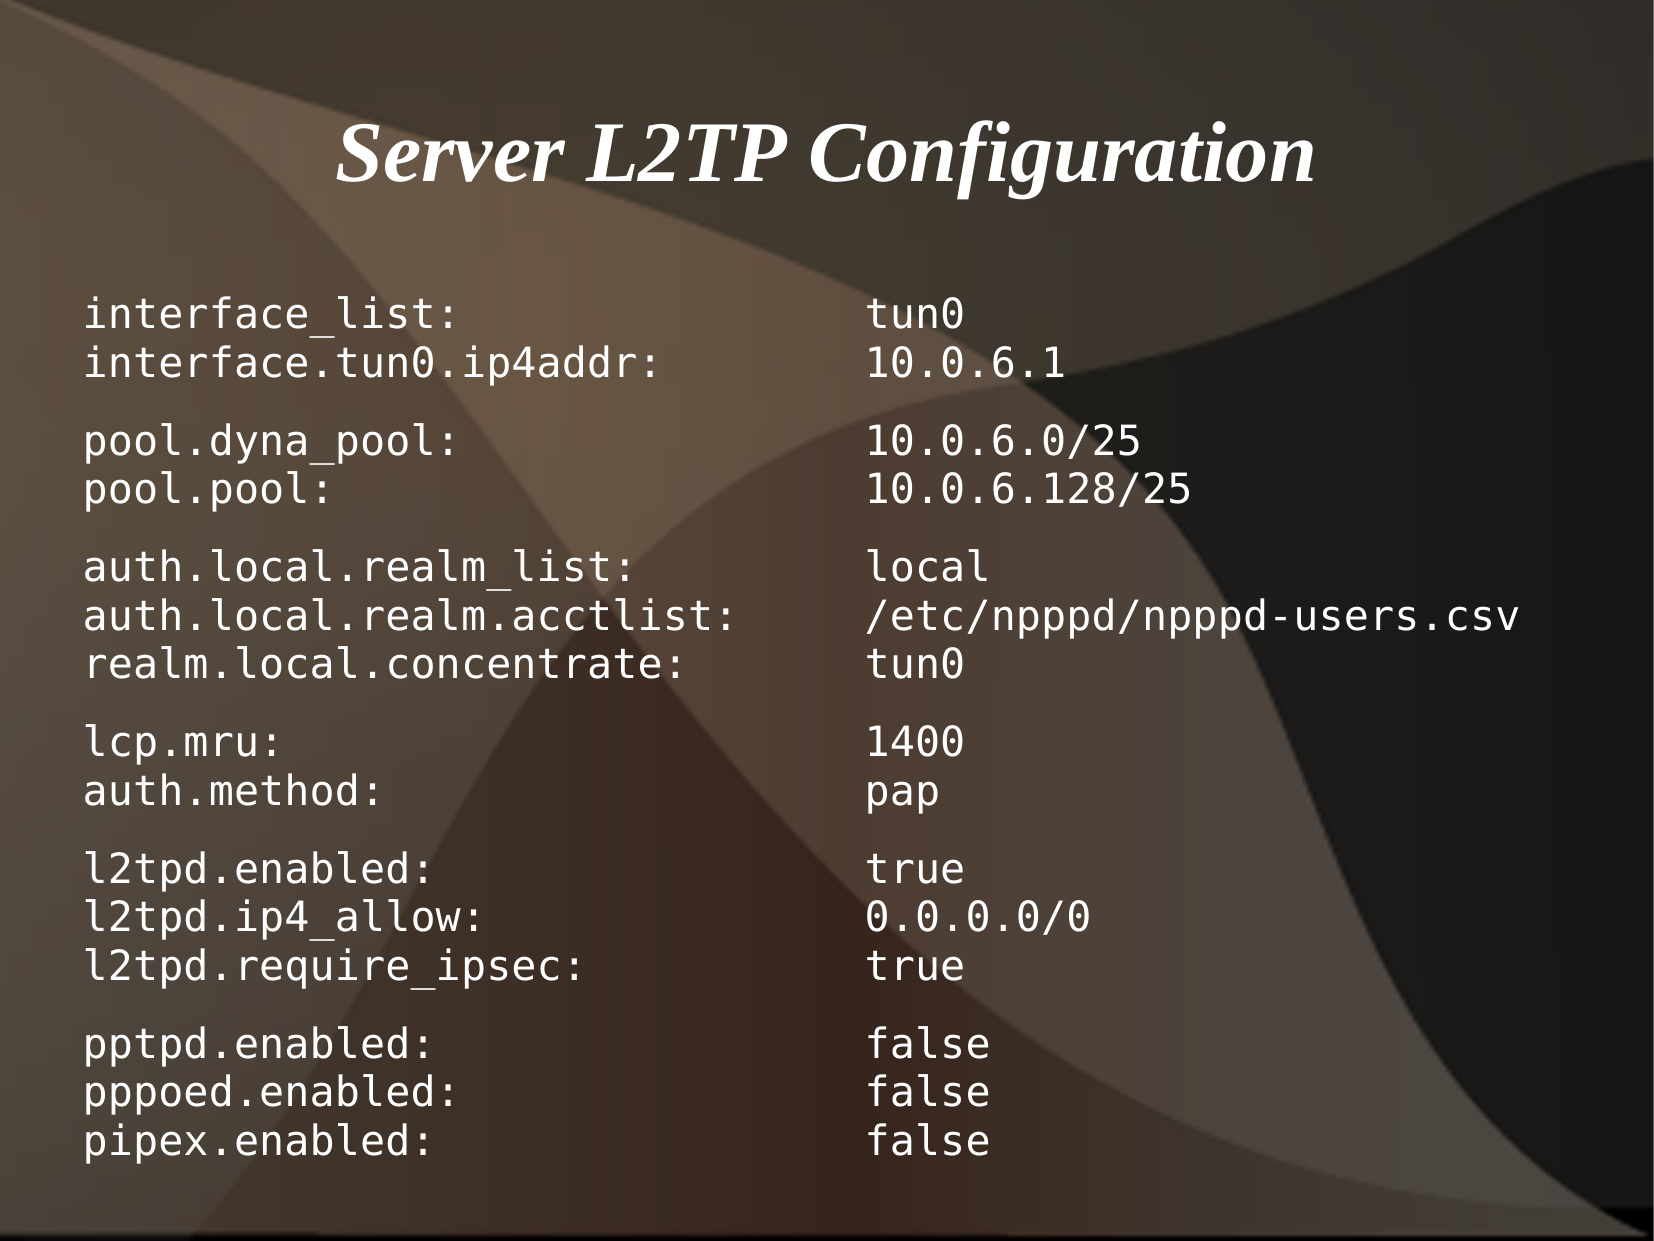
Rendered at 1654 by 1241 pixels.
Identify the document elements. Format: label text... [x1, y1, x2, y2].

picture [0, 0, 1654, 1241]
list interface_list: tun0 interface.tun0.ip4addr: 10.0.6.1 pool.dyna_pool: 10.0.6.0/25 pool.pool: 10.0.6.128/25 auth.local.realm_list: local auth.local.realm.acctlist: /etc/npppd/npppd-users.csv realm.local.concentrate: tun0 lcp.mru: 1400 auth.method: pap l2tpd.enabled: true l2tpd.ip4_allow: 0.0.0.0/0 l2tpd.require_ipsec: true pptpd.enabled: false pppoed.enabled: false pipex.enabled: false [82, 290, 1571, 1166]
title Server L2TP Configuration [82, 49, 1571, 257]
